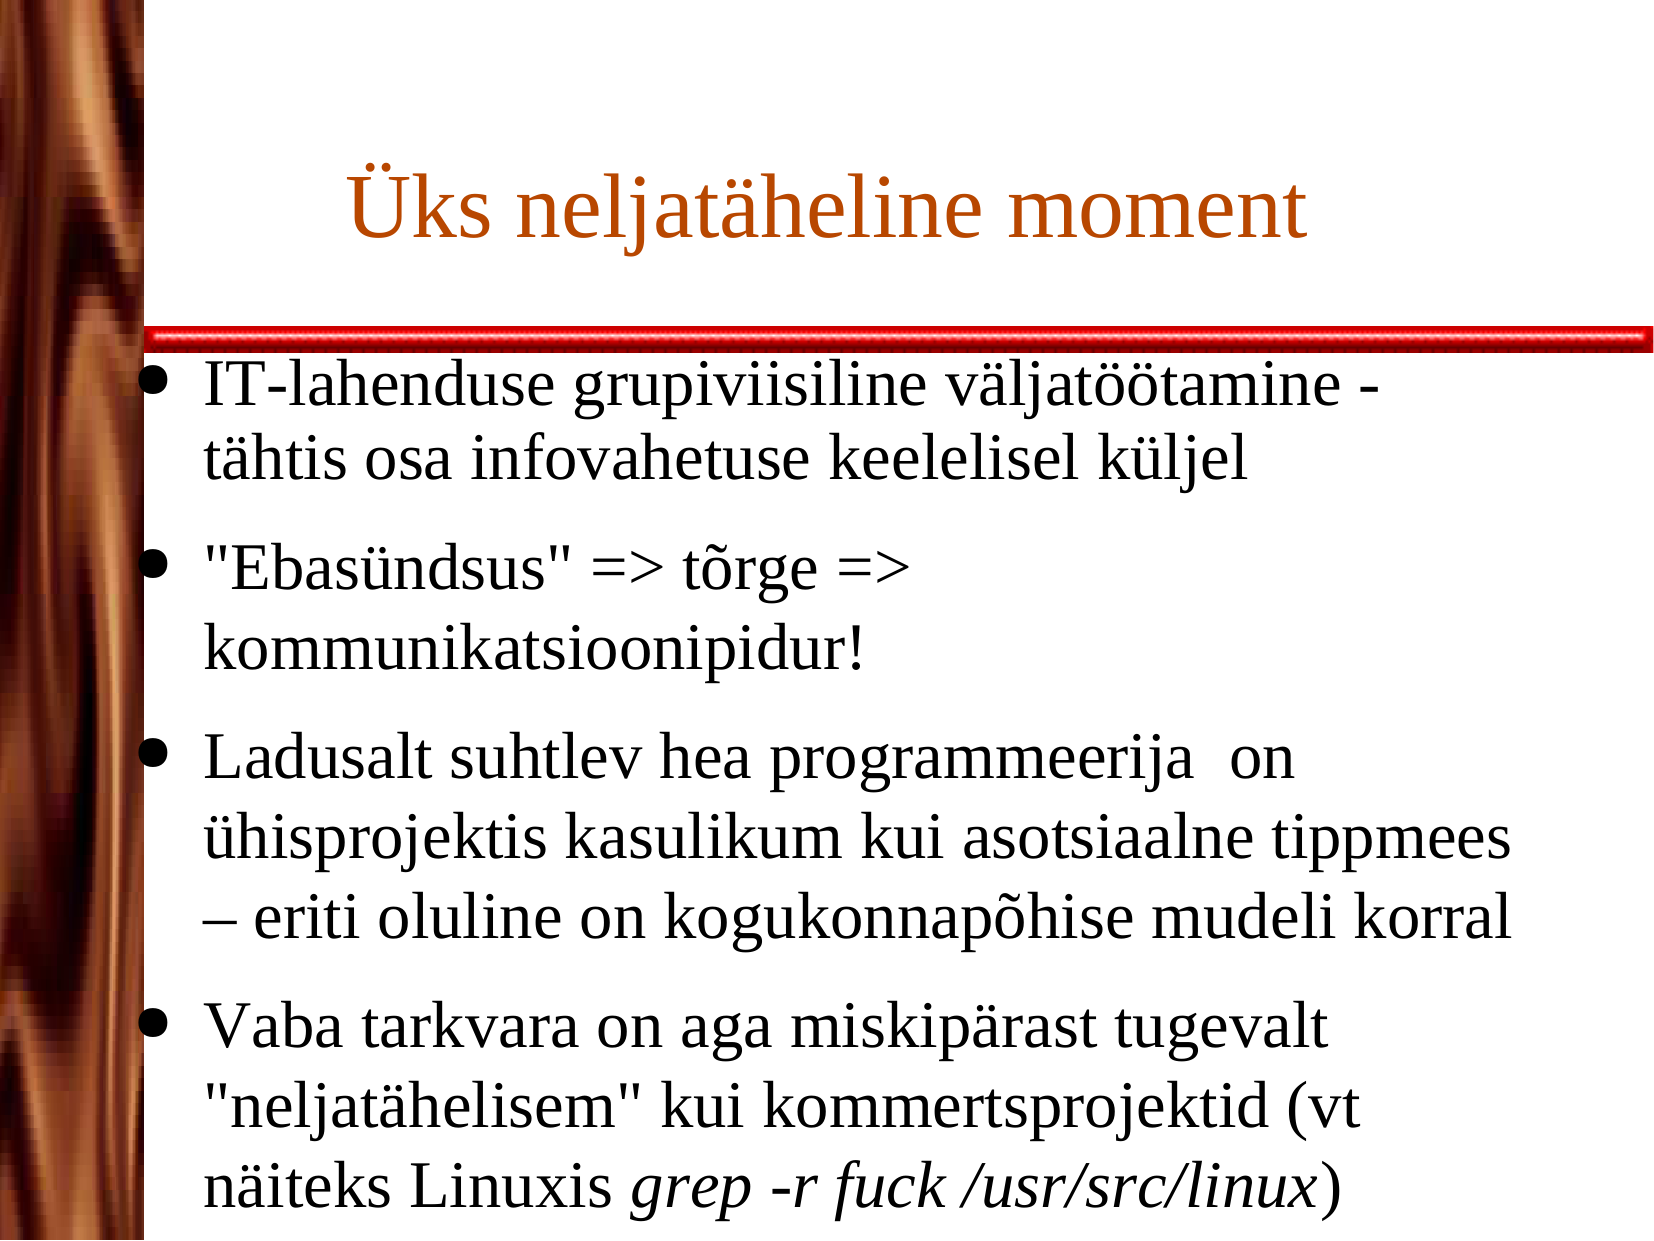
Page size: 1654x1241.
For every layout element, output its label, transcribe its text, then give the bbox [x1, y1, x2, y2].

list IT-lahenduse grupiviisiline väljatöötamine - tähtis osa infovahetuse keelelisel küljel "Ebasündsus" => tõrge => kommunikatsioonipidur! Ladusalt suhtlev hea programmeerija on ühisprojektis kasulikum kui asotsiaalne tippmees – eriti oluline on kogukonnapõhise mudeli korral Vaba tarkvara on aga miskipärast tugevalt "neljatähelisem" kui kommertsprojektid (vt näiteks Linuxis grep -r fuck /usr/src/linux) [121, 344, 1534, 1222]
picture [0, 0, 1654, 1240]
title Üks neljatäheline moment [121, 102, 1534, 310]
